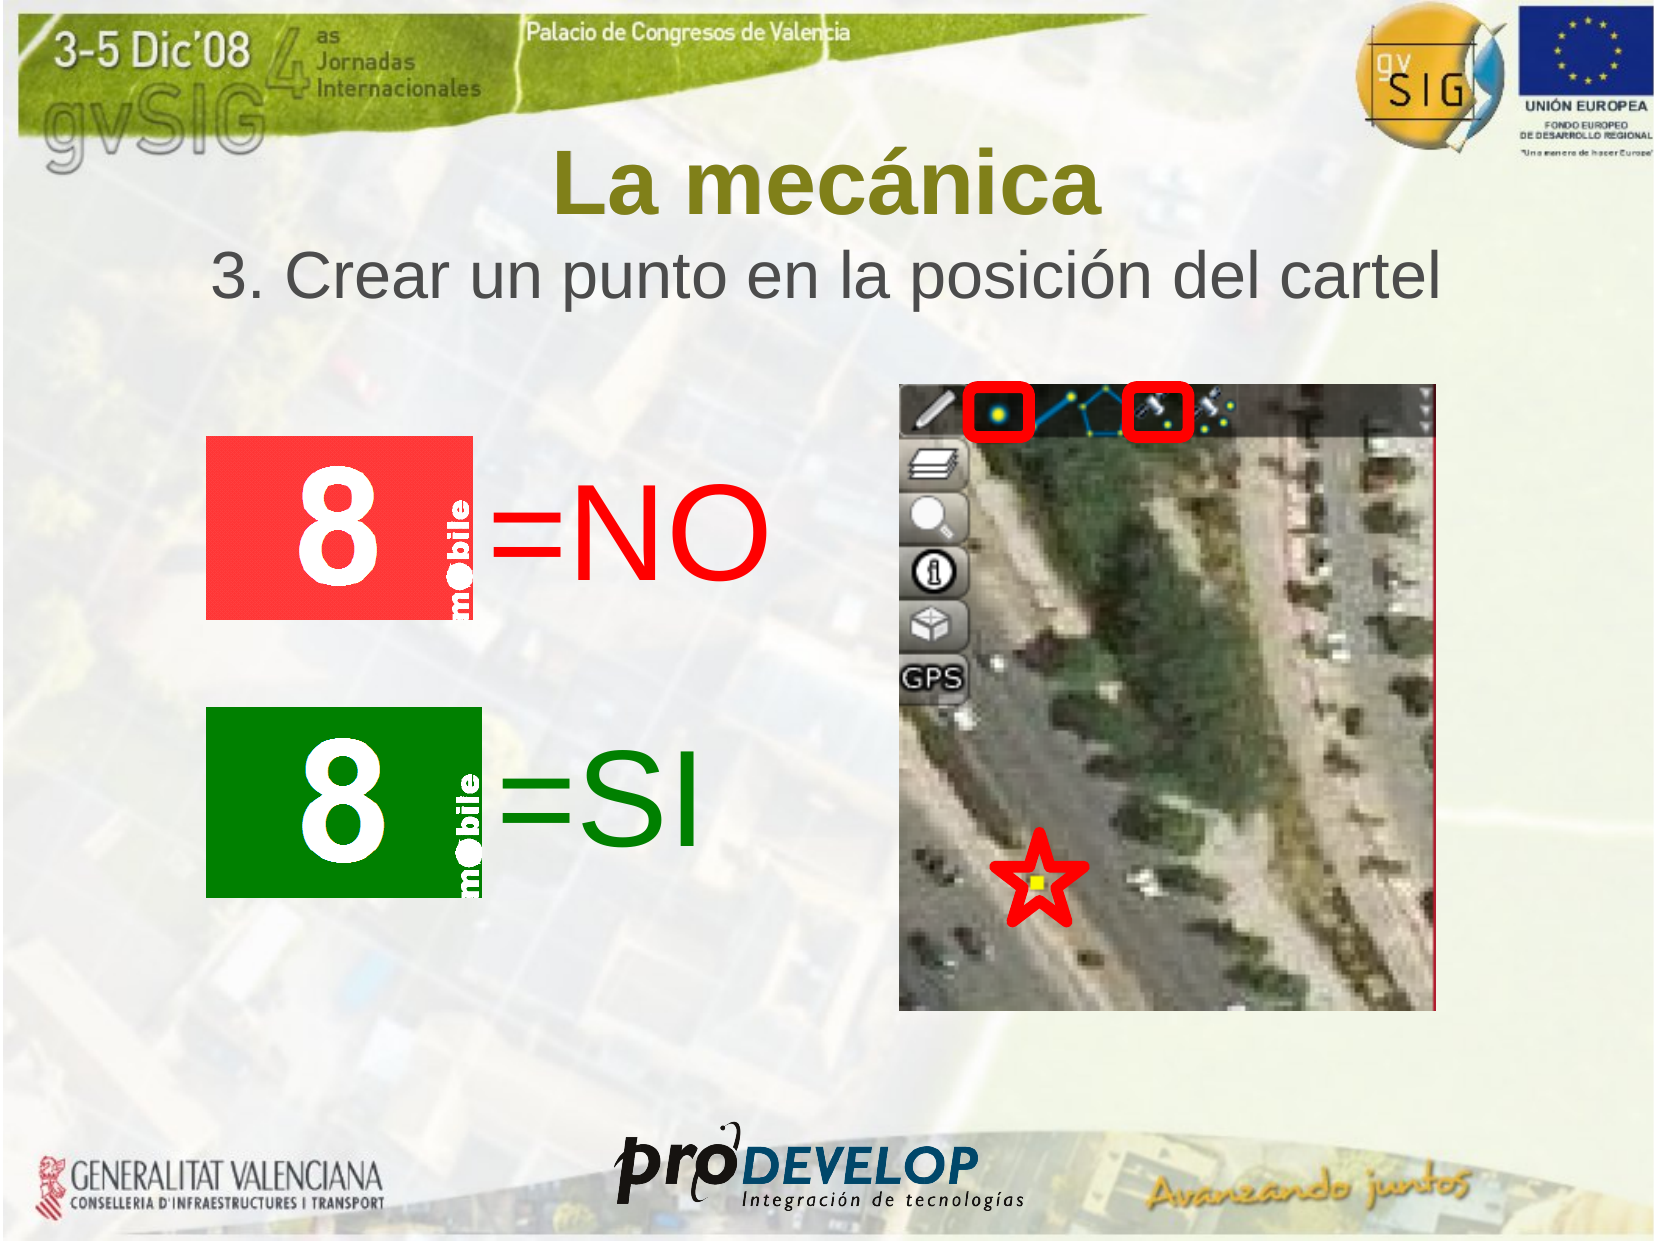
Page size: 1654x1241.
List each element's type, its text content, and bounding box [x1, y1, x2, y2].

picture [3, 0, 1654, 1241]
text_box =NO [472, 448, 789, 618]
title La mecánica [82, 78, 1571, 203]
subtitle 3. Crear un punto en la posición del cartel [82, 203, 1571, 349]
text_box =SI [481, 714, 722, 884]
